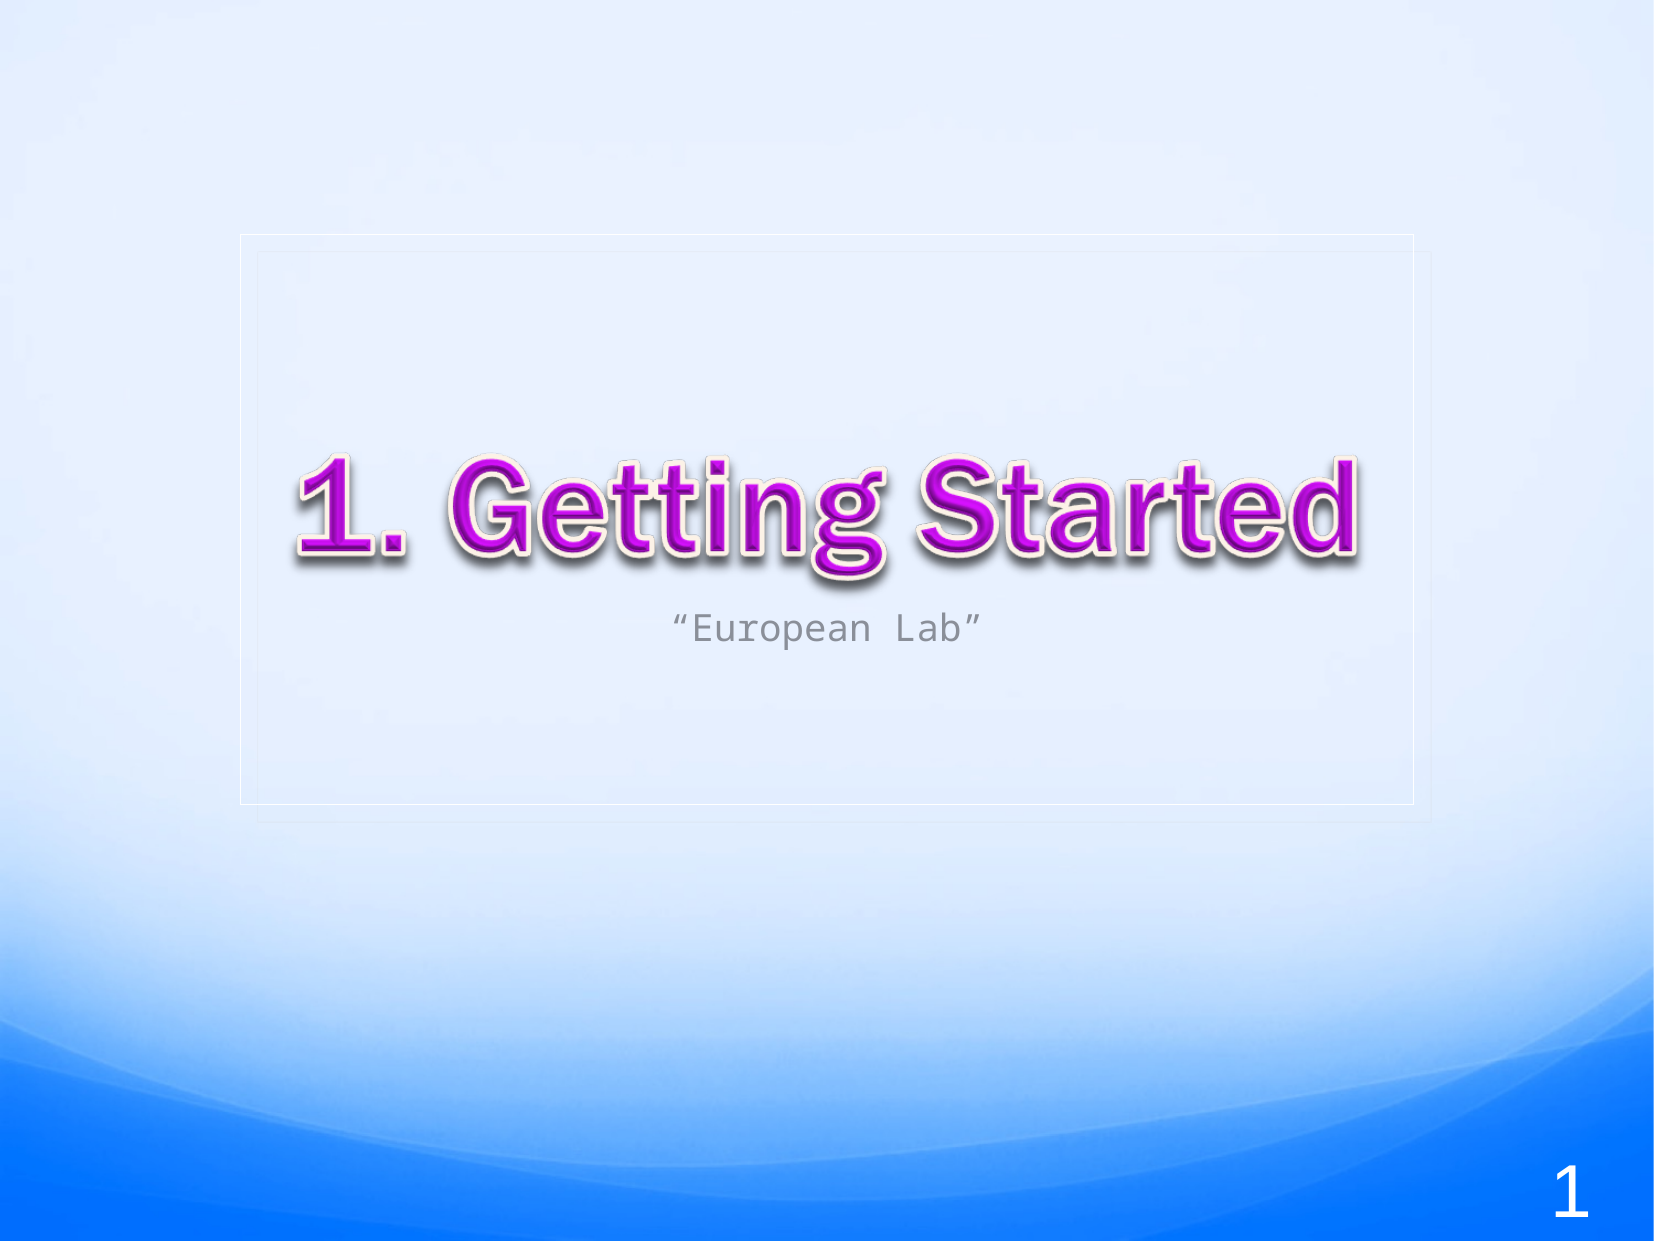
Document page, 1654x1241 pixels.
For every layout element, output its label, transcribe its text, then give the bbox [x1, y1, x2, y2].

picture [0, 0, 1654, 1241]
subtitle “European Lab” [239, 596, 1415, 763]
text_box <número> [1428, 1134, 1608, 1201]
